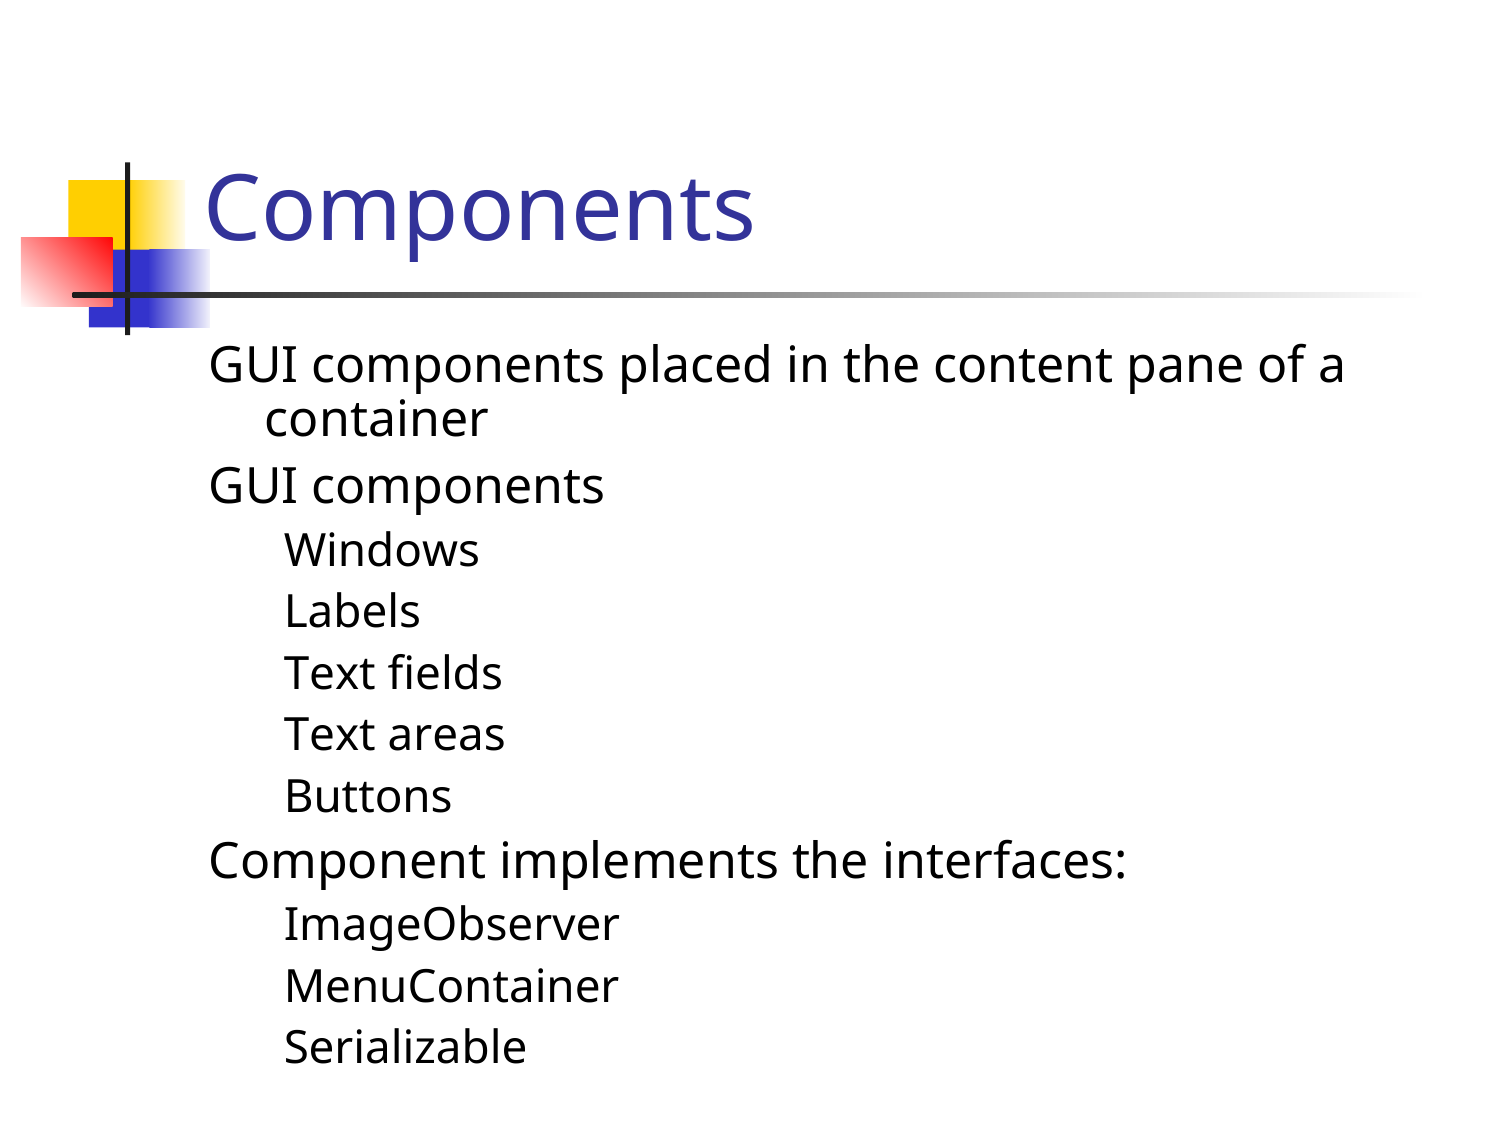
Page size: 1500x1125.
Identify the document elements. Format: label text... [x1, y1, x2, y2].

list GUI components placed in the content pane of a container GUI components Windows Labels Text fields Text areas Buttons Component implements the interfaces: ImageObserver MenuContainer Serializable [193, 331, 1469, 1125]
title Components [188, 35, 1468, 276]
